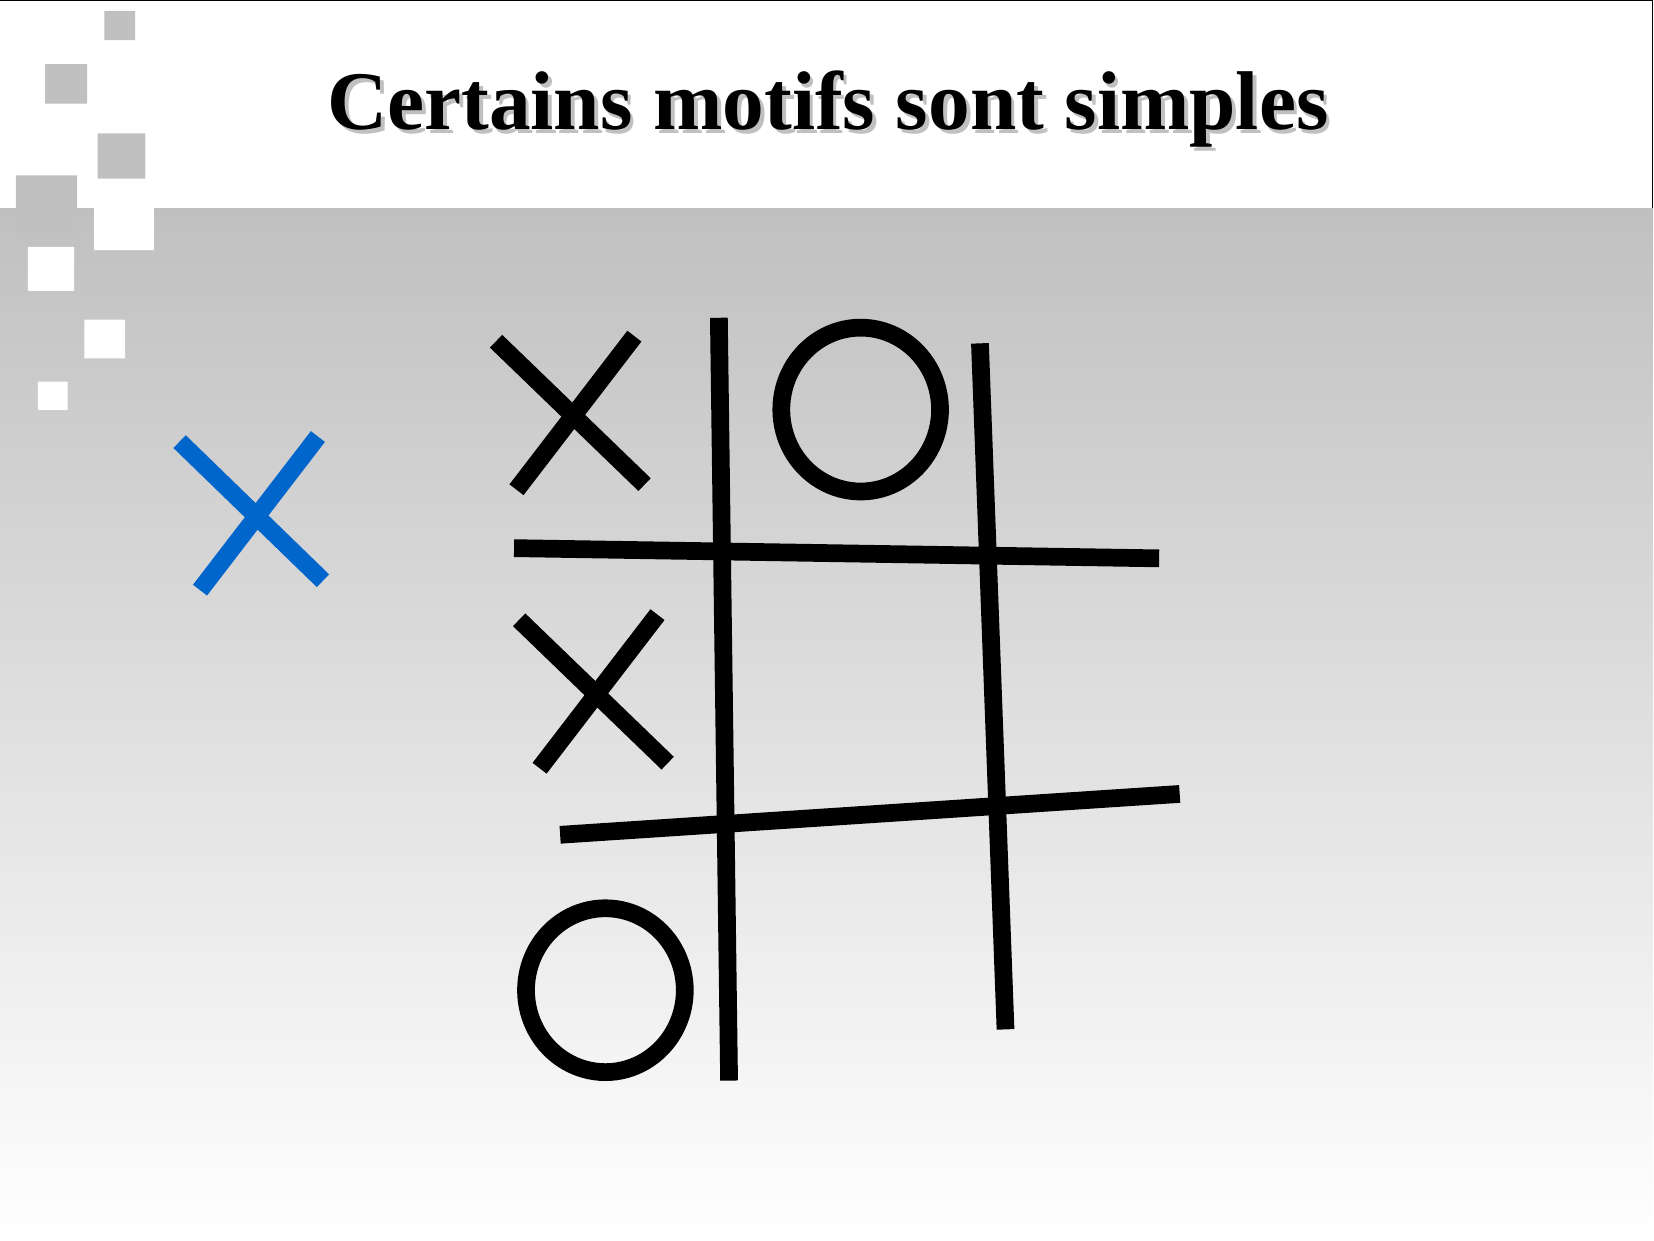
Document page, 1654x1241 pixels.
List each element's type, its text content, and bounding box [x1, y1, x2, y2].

title Certains motifs sont simples [90, 0, 1567, 204]
